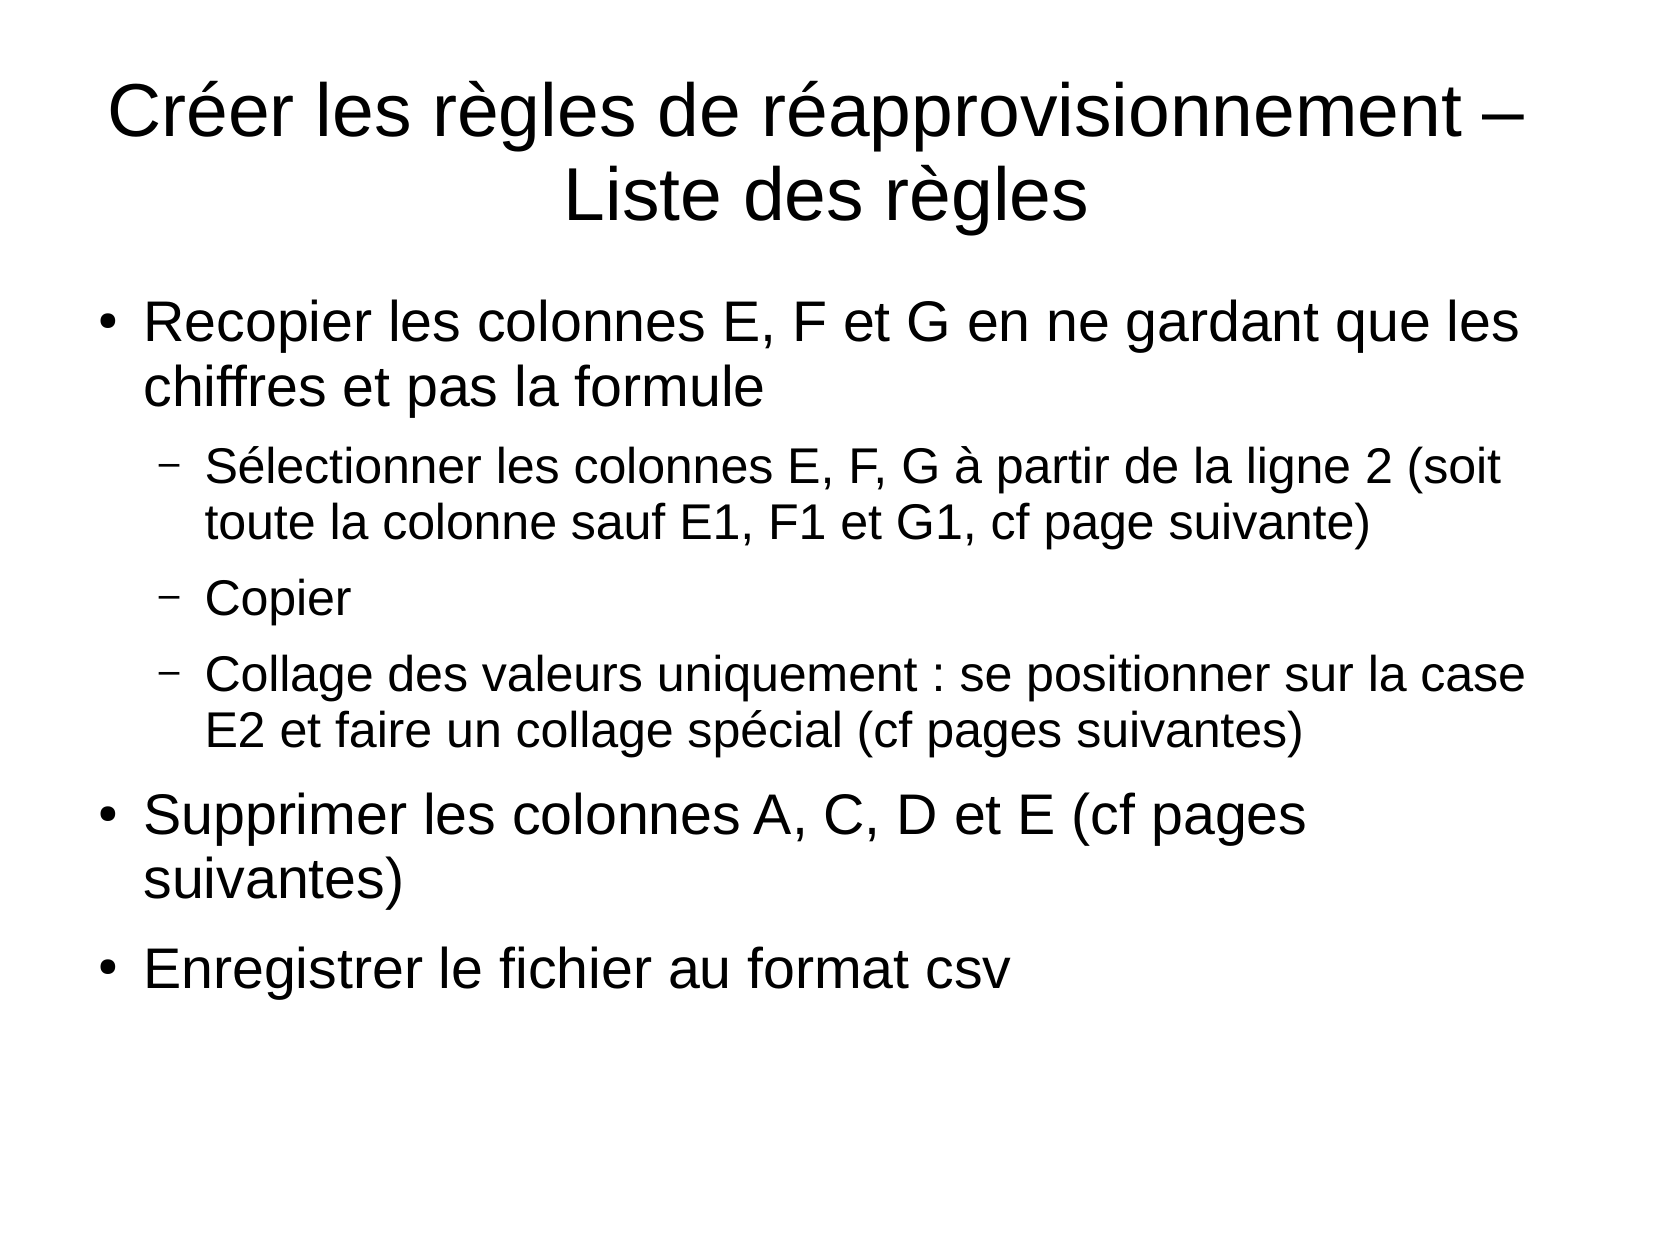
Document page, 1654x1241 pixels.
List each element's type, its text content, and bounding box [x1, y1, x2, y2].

list Recopier les colonnes E, F et G en ne gardant que les chiffres et pas la formule Sélectionner les colonnes E, F, G à partir de la ligne 2 (soit toute la colonne sauf E1, F1 et G1, cf page suivante) Copier Collage des valeurs uniquement : se positionner sur la case E2 et faire un collage spécial (cf pages suivantes) Supprimer les colonnes A, C, D et E (cf pages suivantes) Enregistrer le fichier au format csv [82, 290, 1571, 1010]
title Créer les règles de réapprovisionnement – Liste des règles [82, 49, 1571, 257]
